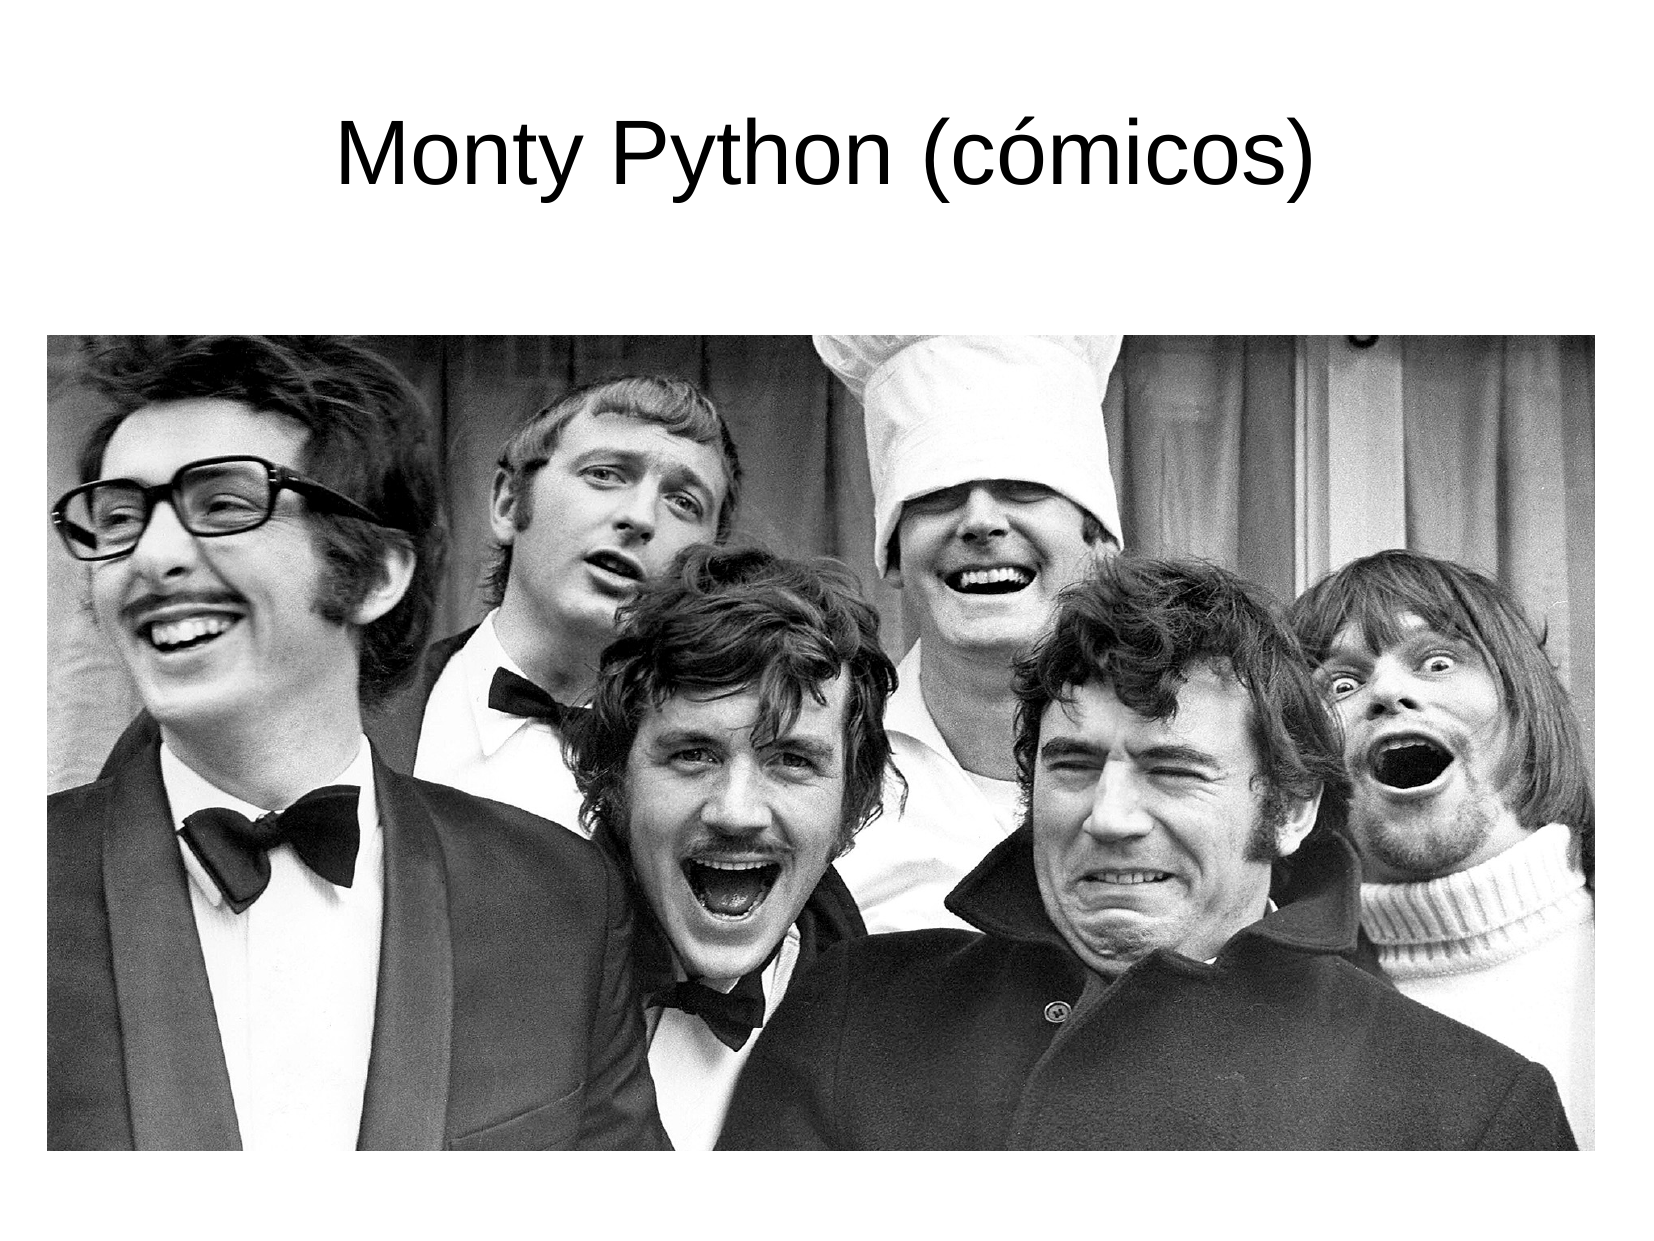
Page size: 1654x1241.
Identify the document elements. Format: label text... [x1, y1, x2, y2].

title Monty Python (cómicos) [82, 49, 1571, 257]
picture [47, 335, 1595, 1151]
